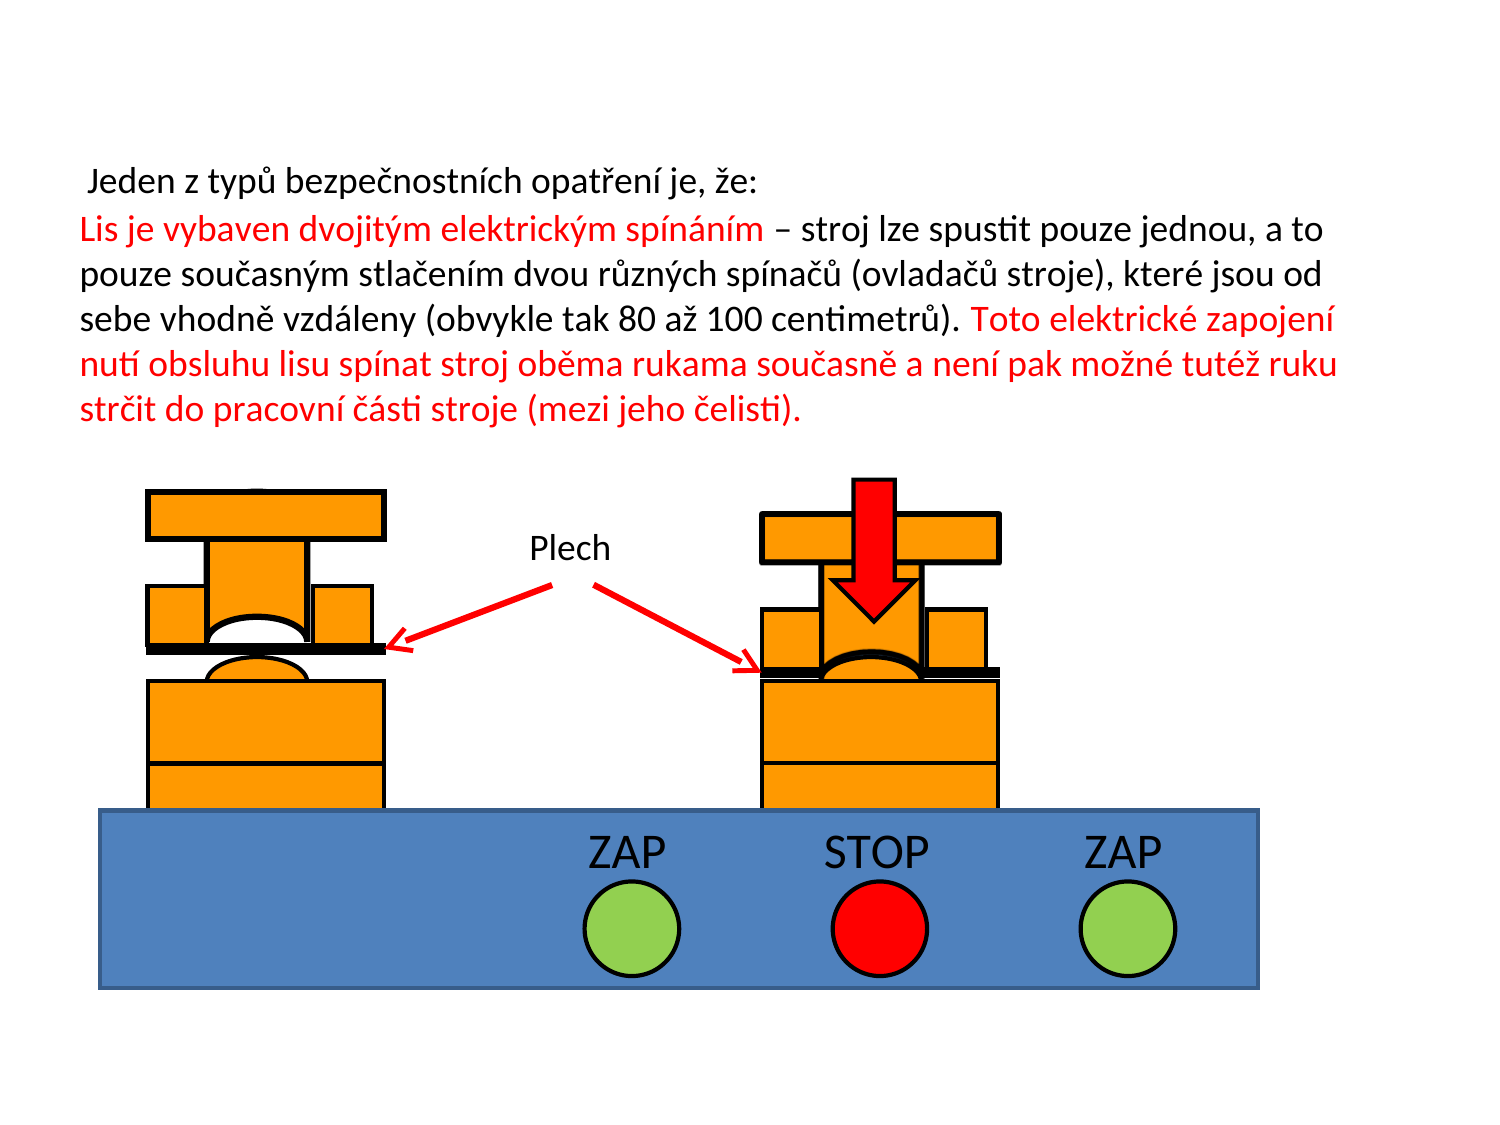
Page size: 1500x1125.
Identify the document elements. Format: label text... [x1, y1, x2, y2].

text_box ZAP [1069, 810, 1178, 887]
text_box ZAP [573, 810, 682, 887]
text_box [927, 609, 987, 669]
text_box Jeden z typů bezpečnostních opatření je, že: [72, 148, 775, 210]
text_box [761, 609, 821, 669]
text_box Plech [514, 515, 627, 576]
picture [759, 511, 1002, 680]
text_box STOP [809, 810, 945, 887]
text_box [832, 479, 916, 622]
text_box [100, 657, 1258, 988]
text_box [147, 491, 384, 653]
text_box Lis je vybaven dvojitým elektrickým spínáním – stroj lze spustit pouze jednou, a to pouze současným stlačením dvou různých spínačů (ovladačů stroje), které jsou od sebe vhodně vzdáleny (obvykle tak 80 až 100 centimetrů). Toto elektrické zapojení nutí obsluhu lisu spínat stroj oběma rukama současně a není pak možné tutéž ruku strčit do pracovní části stroje (mezi jeho čelisti). [64, 196, 1388, 437]
